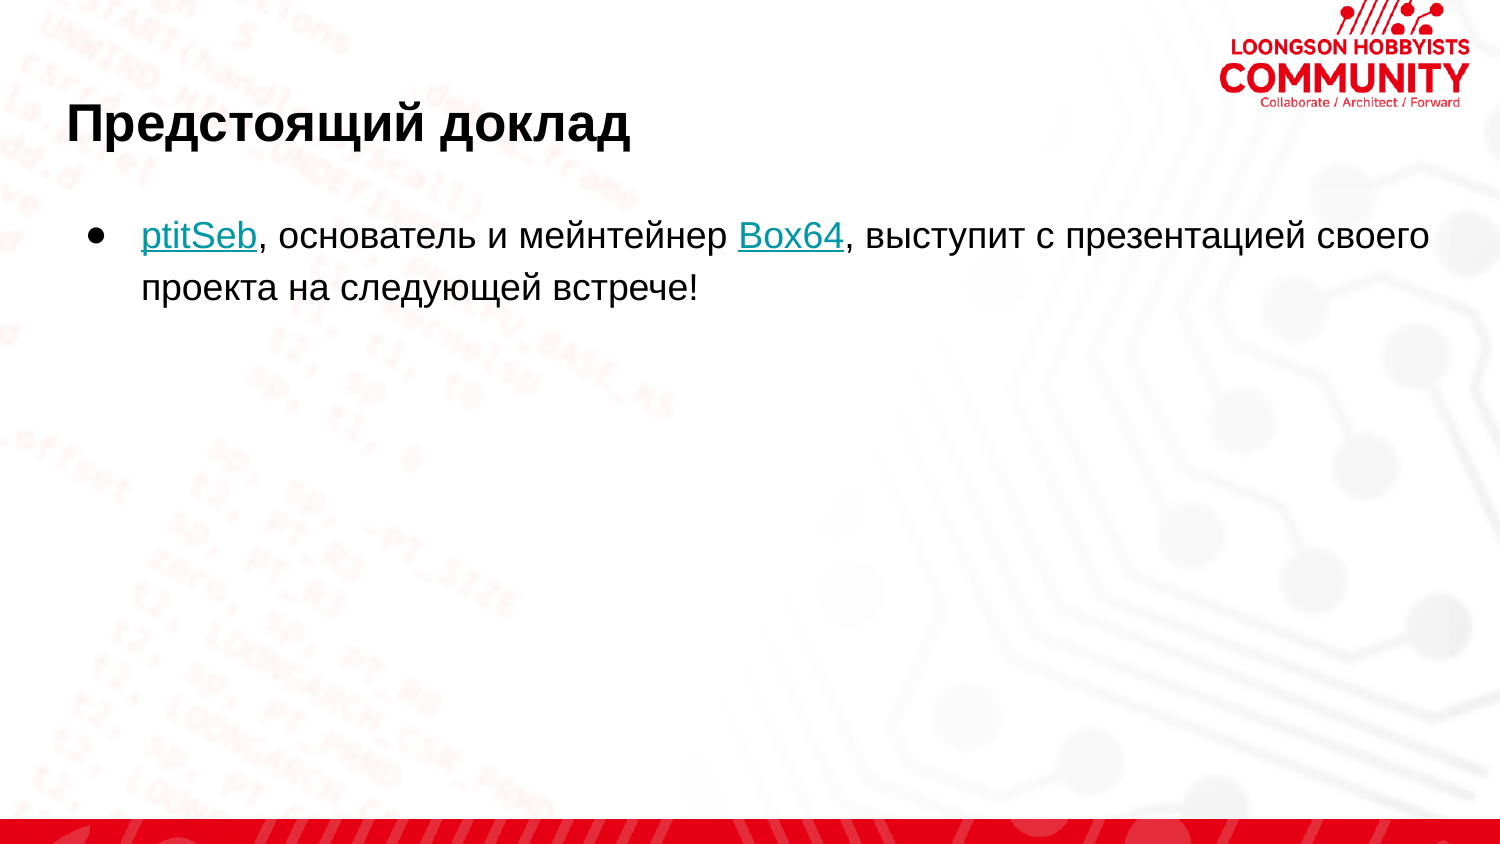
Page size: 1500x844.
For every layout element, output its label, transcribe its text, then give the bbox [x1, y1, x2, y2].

title Предстоящий доклад [51, 72, 1449, 167]
list ptitSeb, основатель и мейнтейнер Box64, выступит с презентацией своего проекта на следующей встрече! [51, 189, 1449, 797]
picture [0, 0, 1500, 844]
